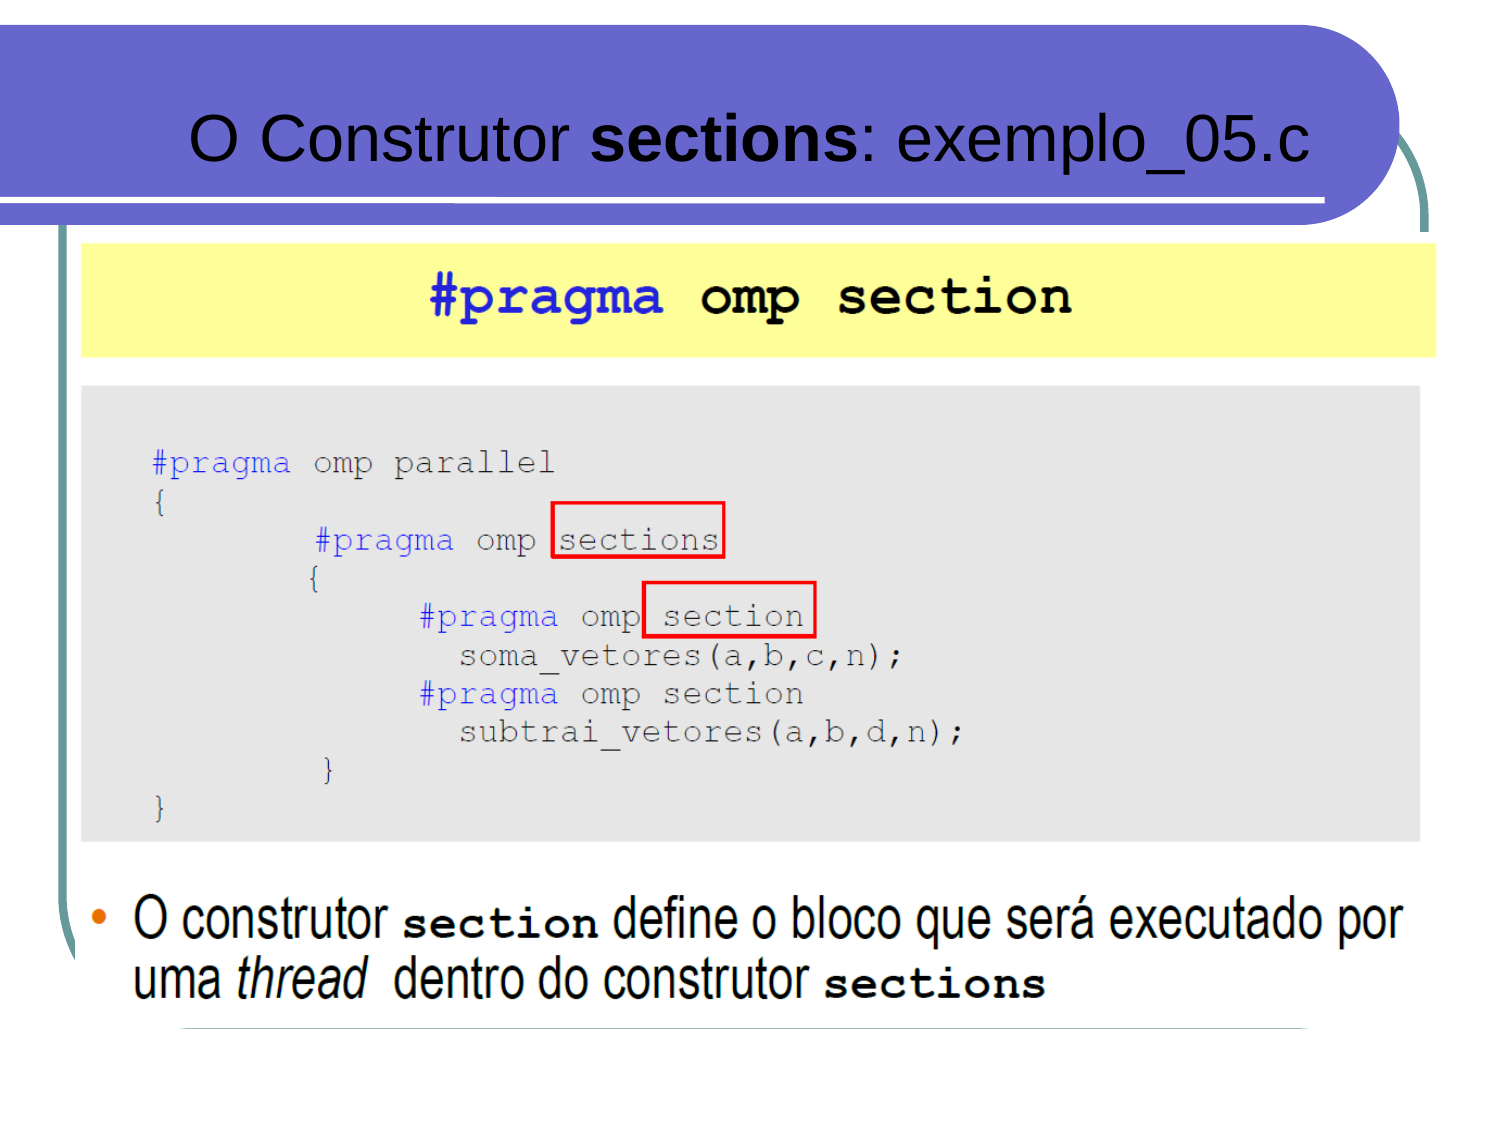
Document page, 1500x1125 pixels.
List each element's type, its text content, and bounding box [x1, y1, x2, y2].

picture [75, 232, 1441, 1028]
title O Construtor sections: exemplo_05.c [75, 44, 1425, 232]
